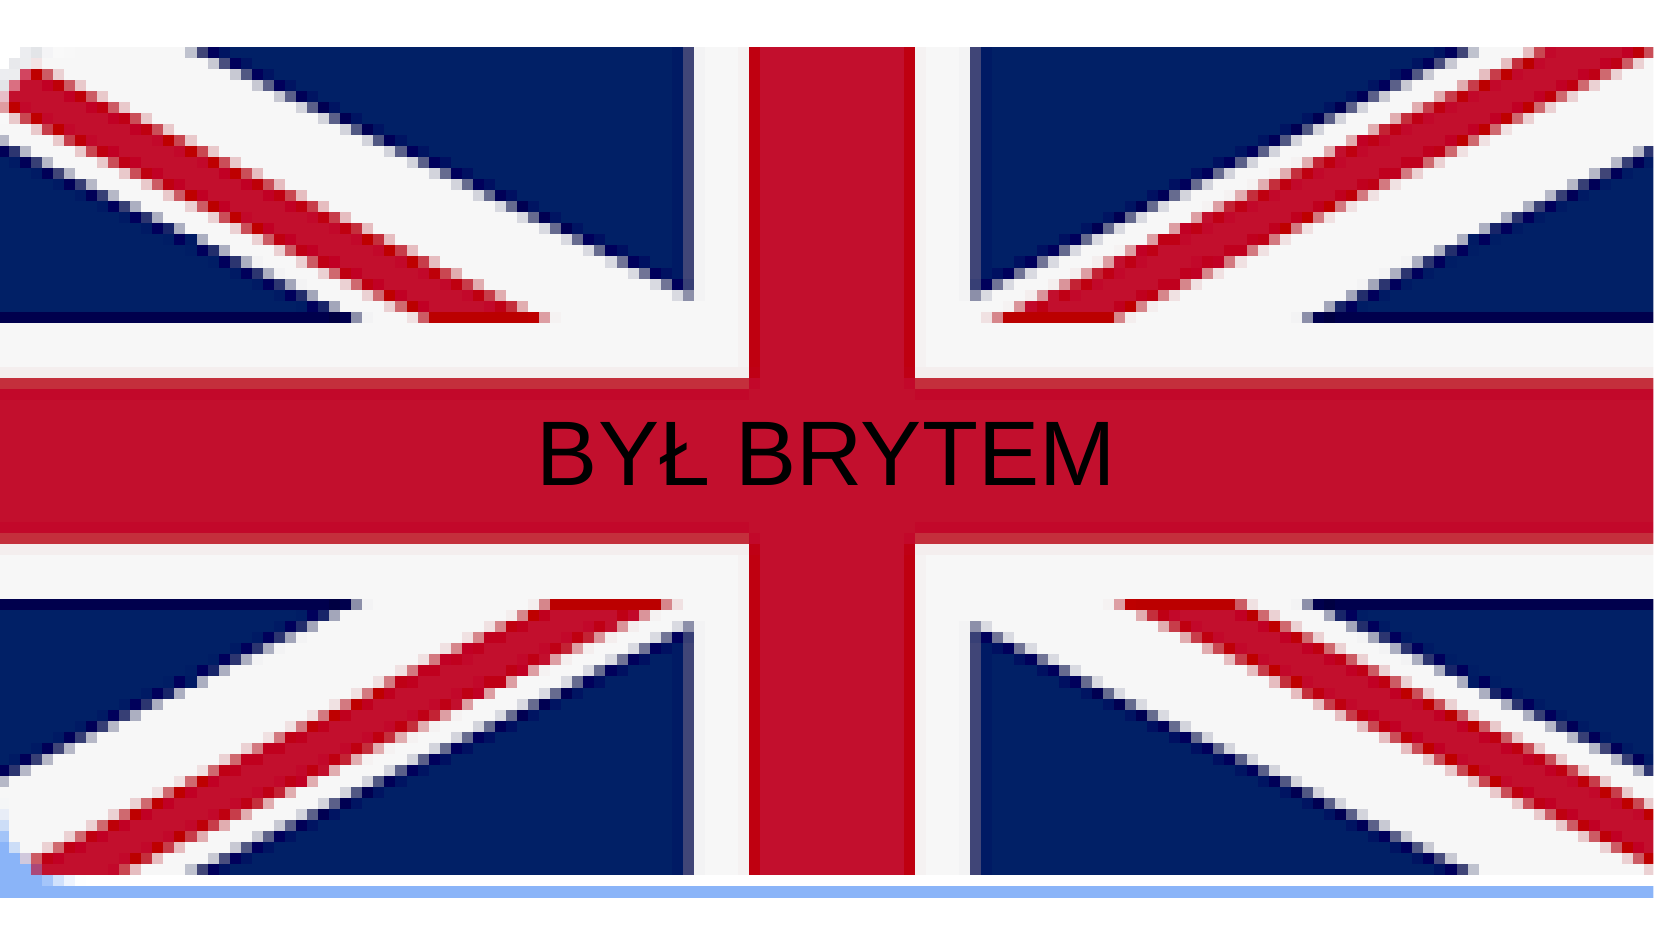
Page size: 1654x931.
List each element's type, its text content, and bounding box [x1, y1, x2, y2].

title BYŁ BRYTEM [82, 376, 1571, 532]
picture [0, 47, 1654, 898]
